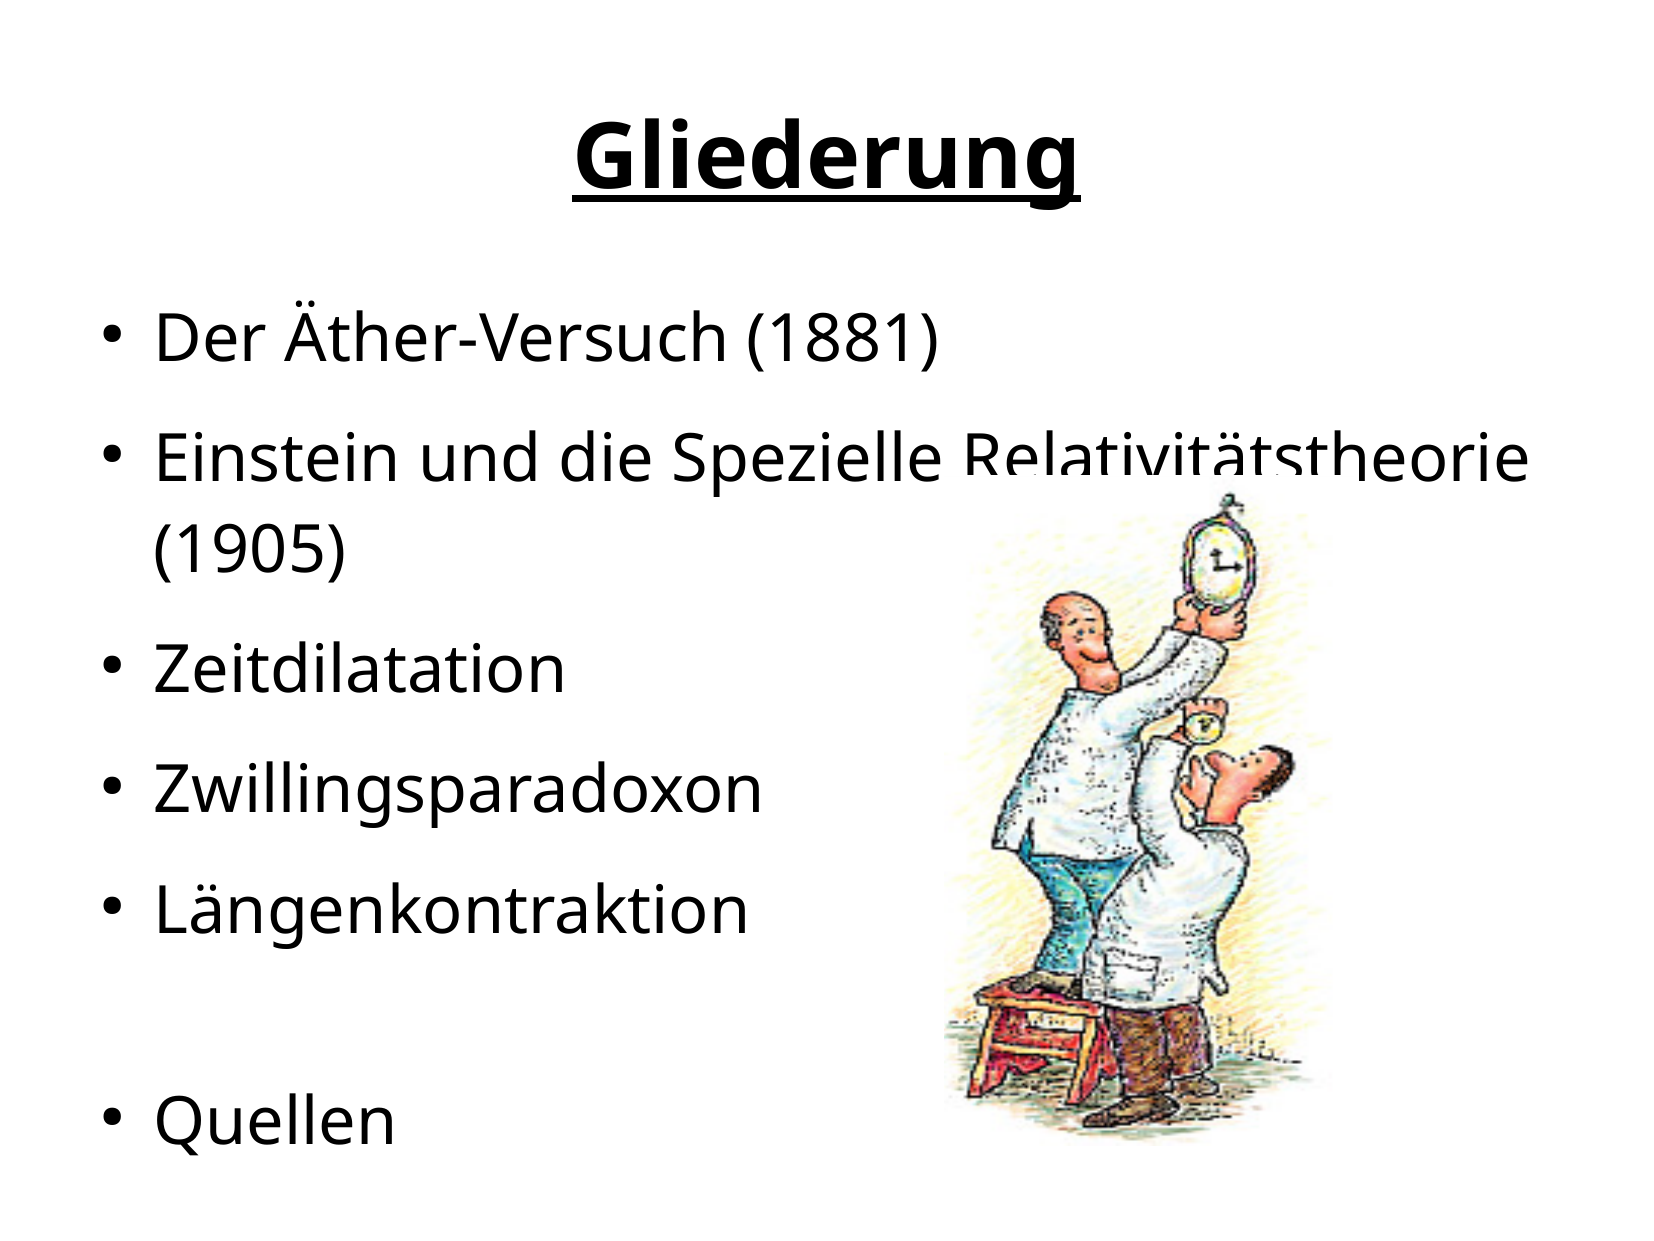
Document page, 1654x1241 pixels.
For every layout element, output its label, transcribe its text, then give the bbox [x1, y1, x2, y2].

picture [944, 475, 1354, 1146]
list Der Äther-Versuch (1881) Einstein und die Spezielle Relativitätstheorie (1905) Zeitdilatation Zwillingsparadoxon Längenkontraktion Quellen [82, 290, 1571, 1109]
title Gliederung [82, 49, 1571, 257]
